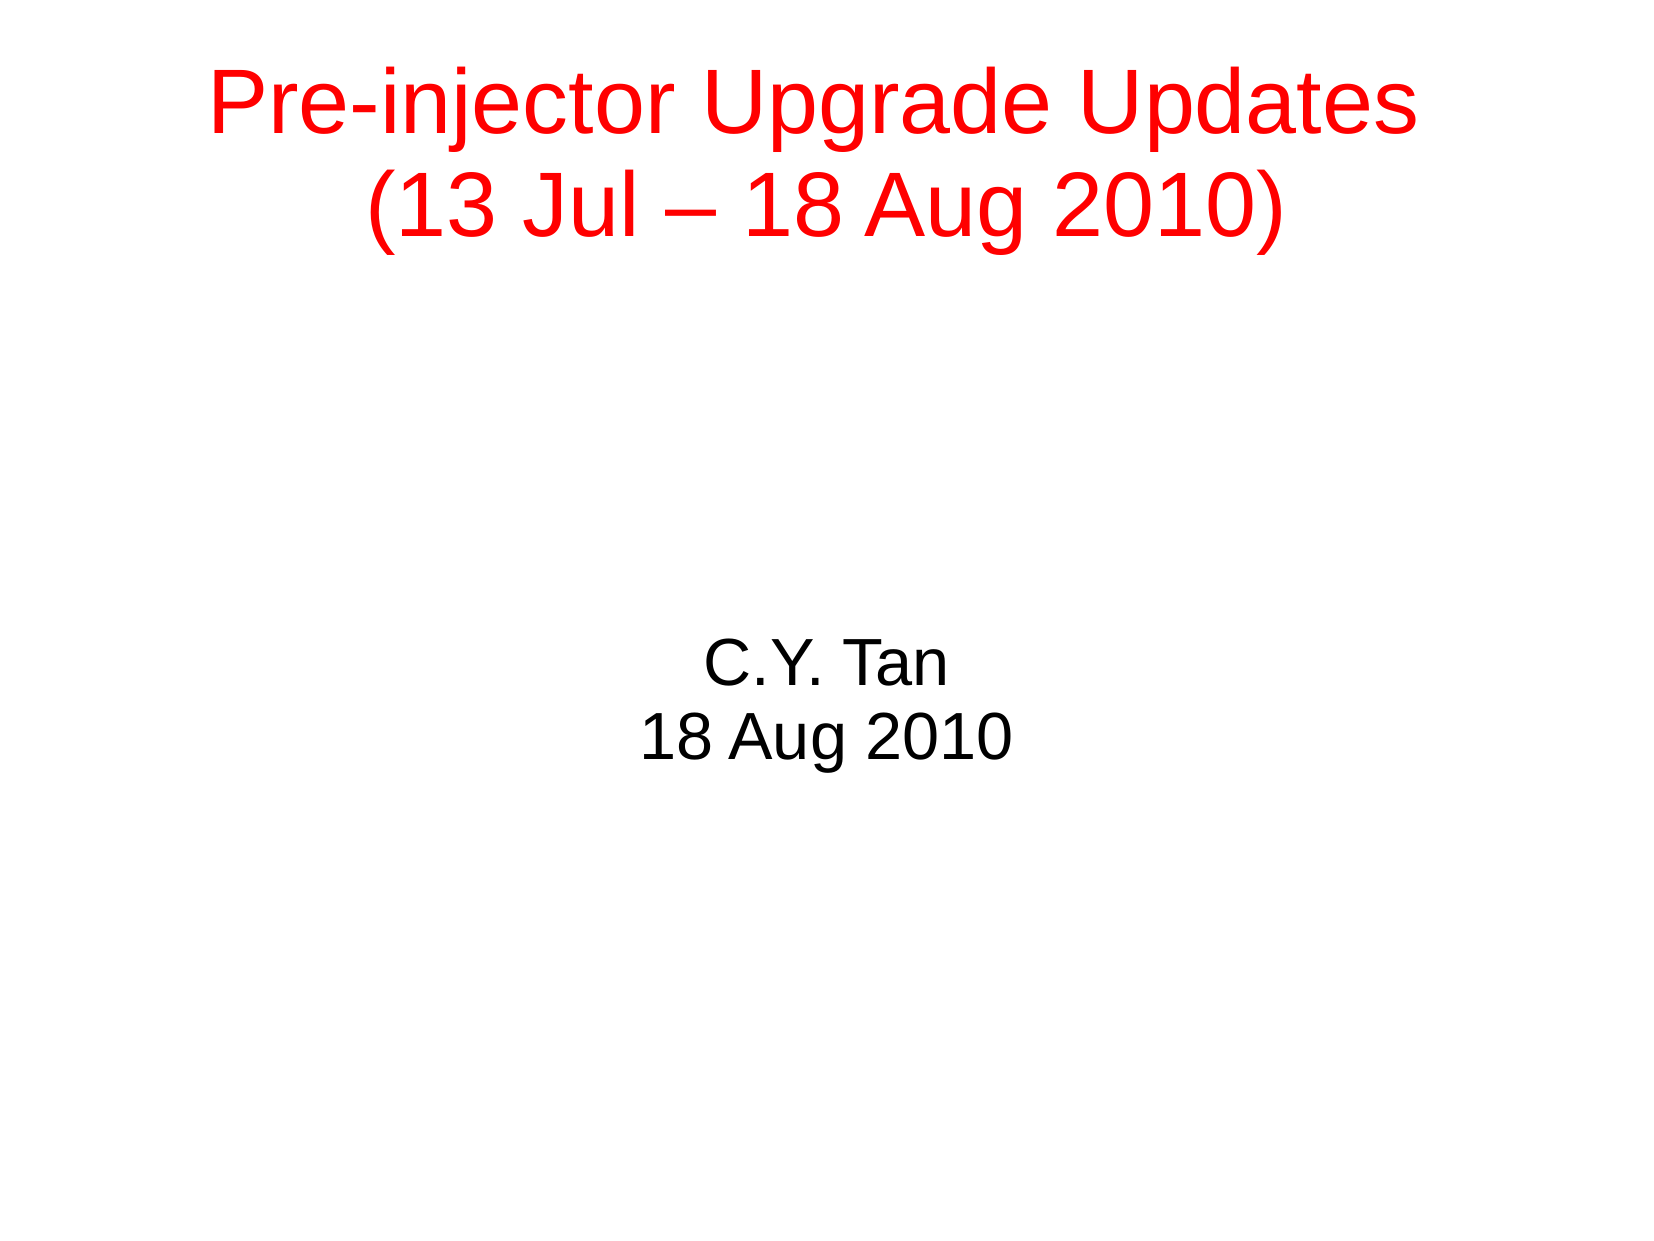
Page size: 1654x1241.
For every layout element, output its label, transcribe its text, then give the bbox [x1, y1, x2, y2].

title Pre-injector Upgrade Updates (13 Jul – 18 Aug 2010) [82, 50, 1571, 256]
subtitle C.Y. Tan 18 Aug 2010 [82, 297, 1571, 1102]
